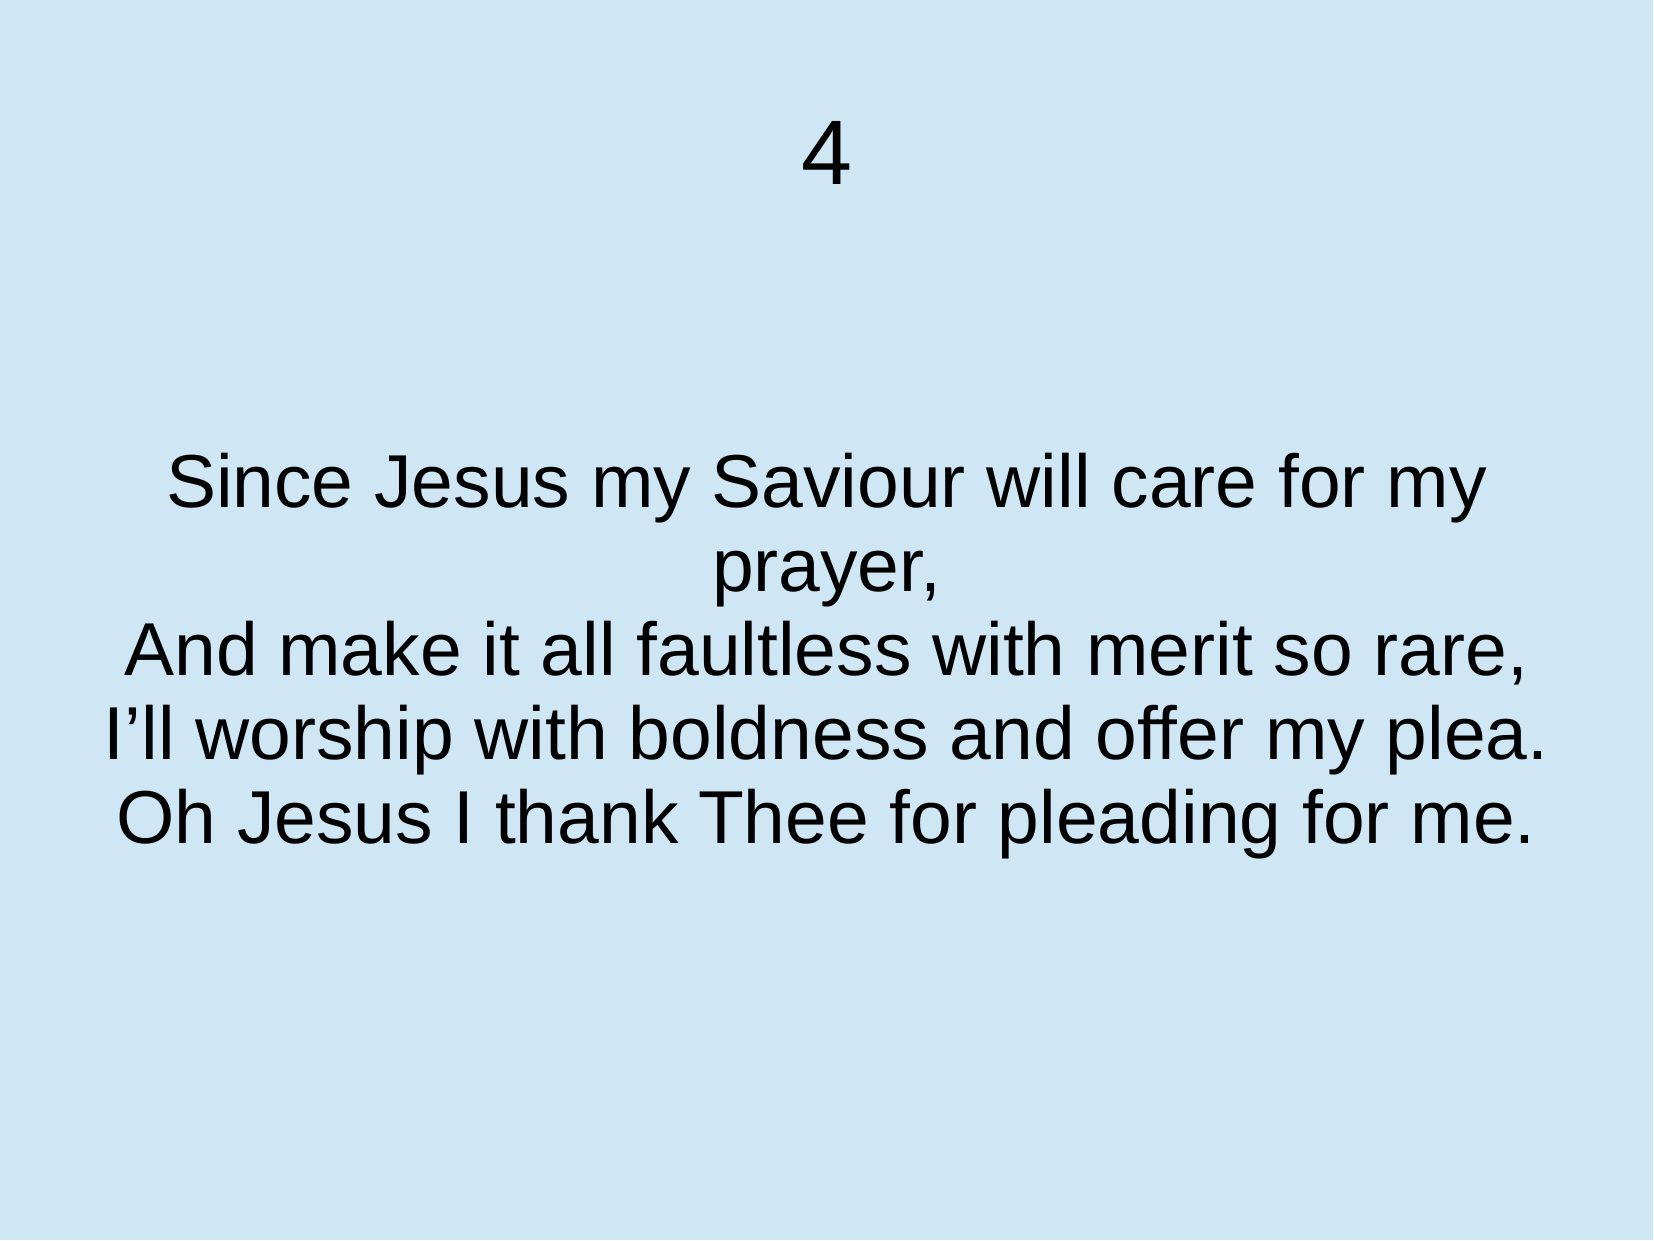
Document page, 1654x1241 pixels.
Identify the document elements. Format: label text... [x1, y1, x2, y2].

subtitle Since Jesus my Saviour will care for my prayer, And make it all faultless with merit so rare, I’ll worship with boldness and offer my plea. Oh Jesus I thank Thee for pleading for me. [82, 290, 1571, 1010]
title 4 [82, 49, 1571, 257]
